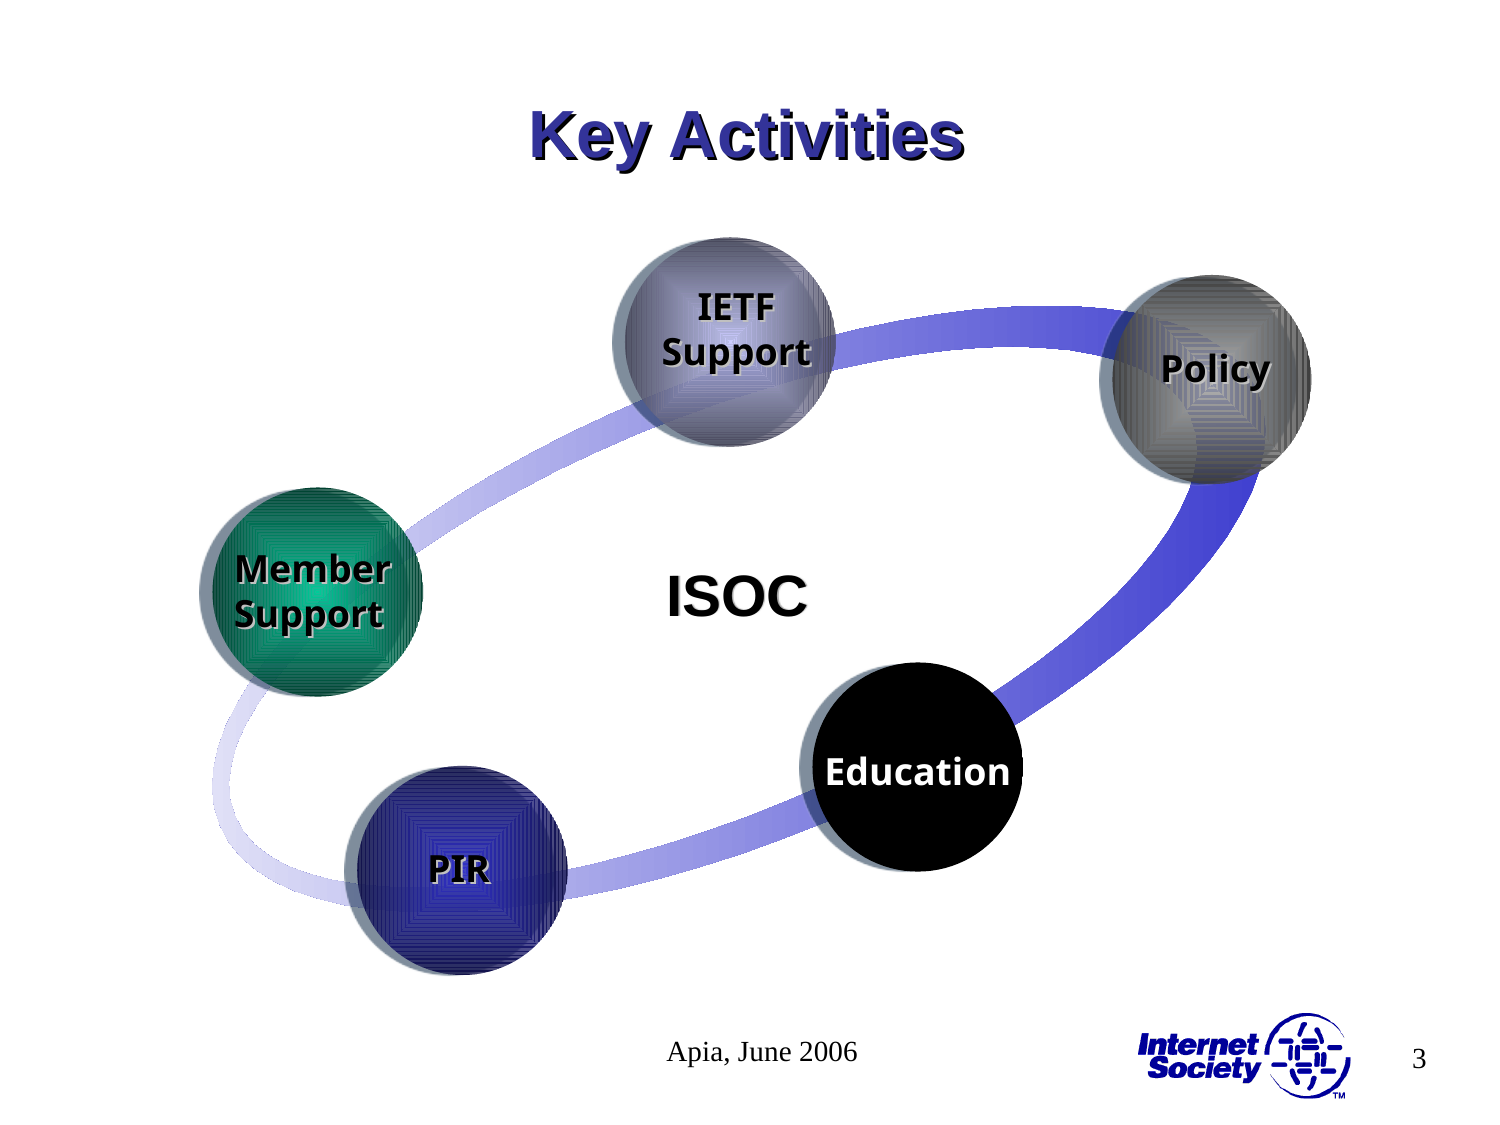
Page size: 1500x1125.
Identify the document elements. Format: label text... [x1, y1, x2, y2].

text_box Apia, June 2006 [512, 1025, 1013, 1101]
text_box Policy [1145, 337, 1286, 398]
picture [1137, 1012, 1351, 1099]
text_box Member Support [219, 537, 407, 643]
text_box [650, 237, 811, 274]
text_box [244, 664, 395, 669]
title Key Activities [99, 37, 1375, 225]
text_box ISOC [524, 549, 951, 636]
text_box PIR [412, 837, 505, 898]
text_box [405, 274, 1312, 739]
text_box [212, 676, 1018, 976]
text_box IETF Support [646, 274, 827, 381]
text_box [244, 515, 395, 520]
text_box Education [809, 739, 1027, 801]
